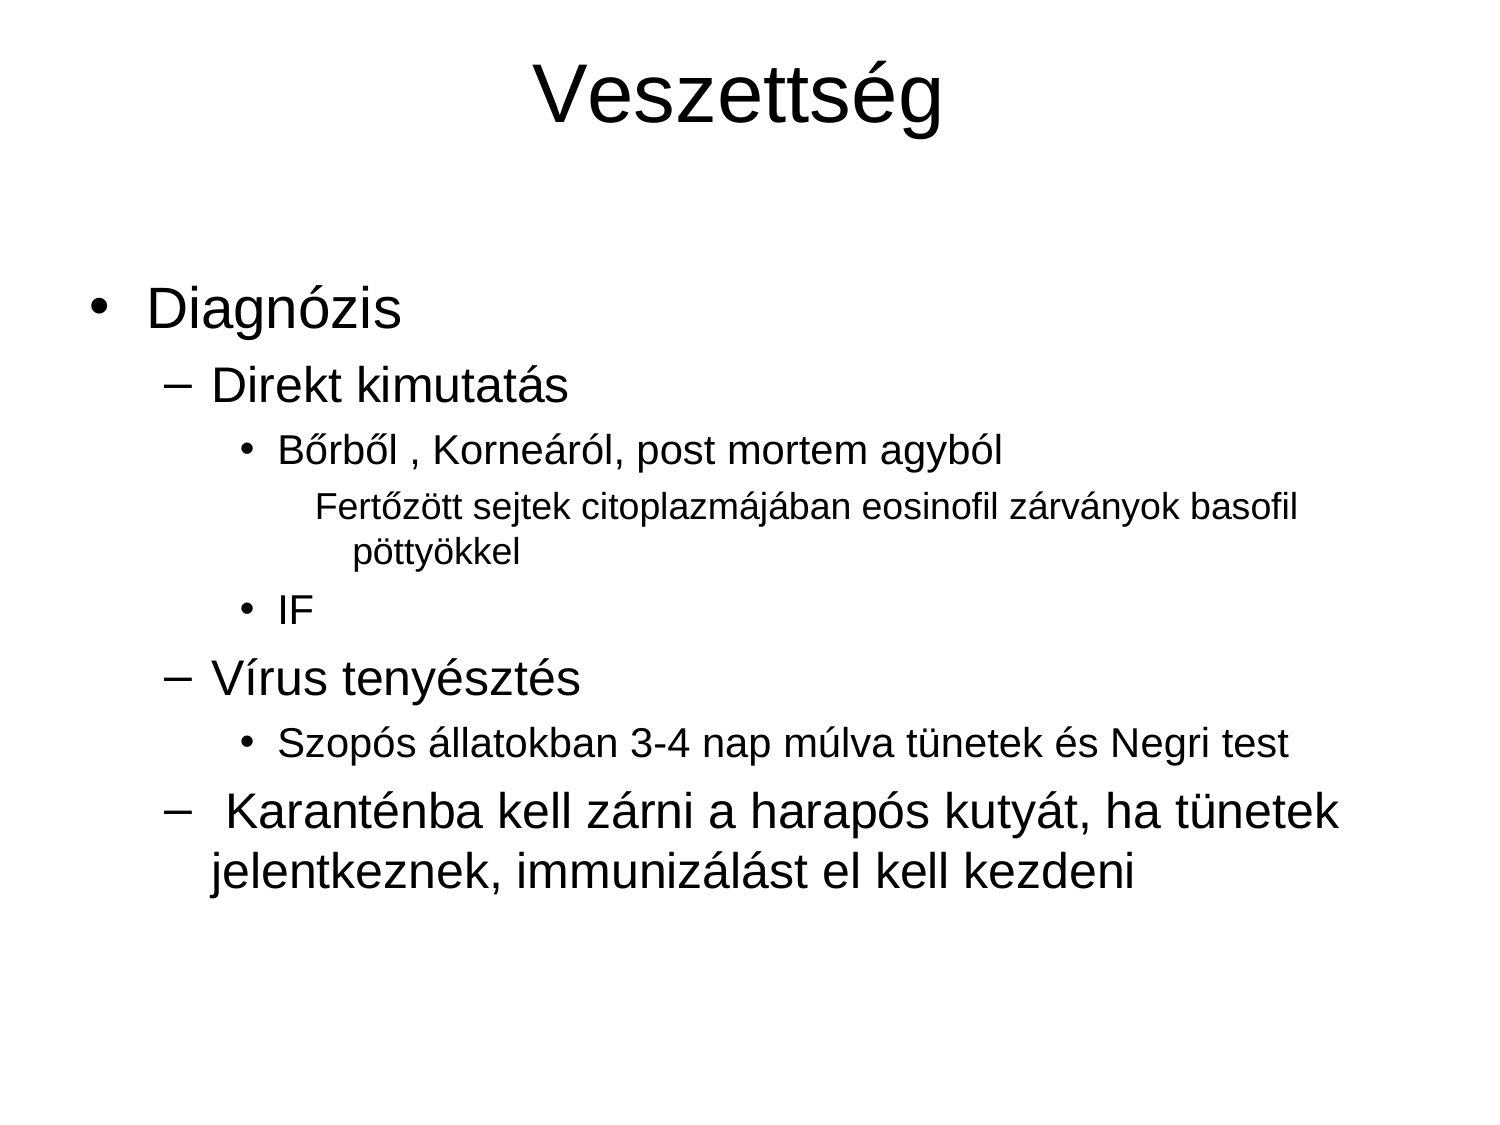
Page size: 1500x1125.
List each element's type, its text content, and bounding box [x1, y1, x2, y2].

title Veszettség [75, 31, 1426, 247]
list Diagnózis Direkt kimutatás Bőrből , Korneáról, post mortem agyból Fertőzött sejtek citoplazmájában eosinofil zárványok basofil pöttyökkel IF Vírus tenyésztés Szopós állatokban 3-4 nap múlva tünetek és Negri test Karanténba kell zárni a harapós kutyát, ha tünetek jelentkeznek, immunizálást el kell kezdeni [75, 262, 1426, 1005]
